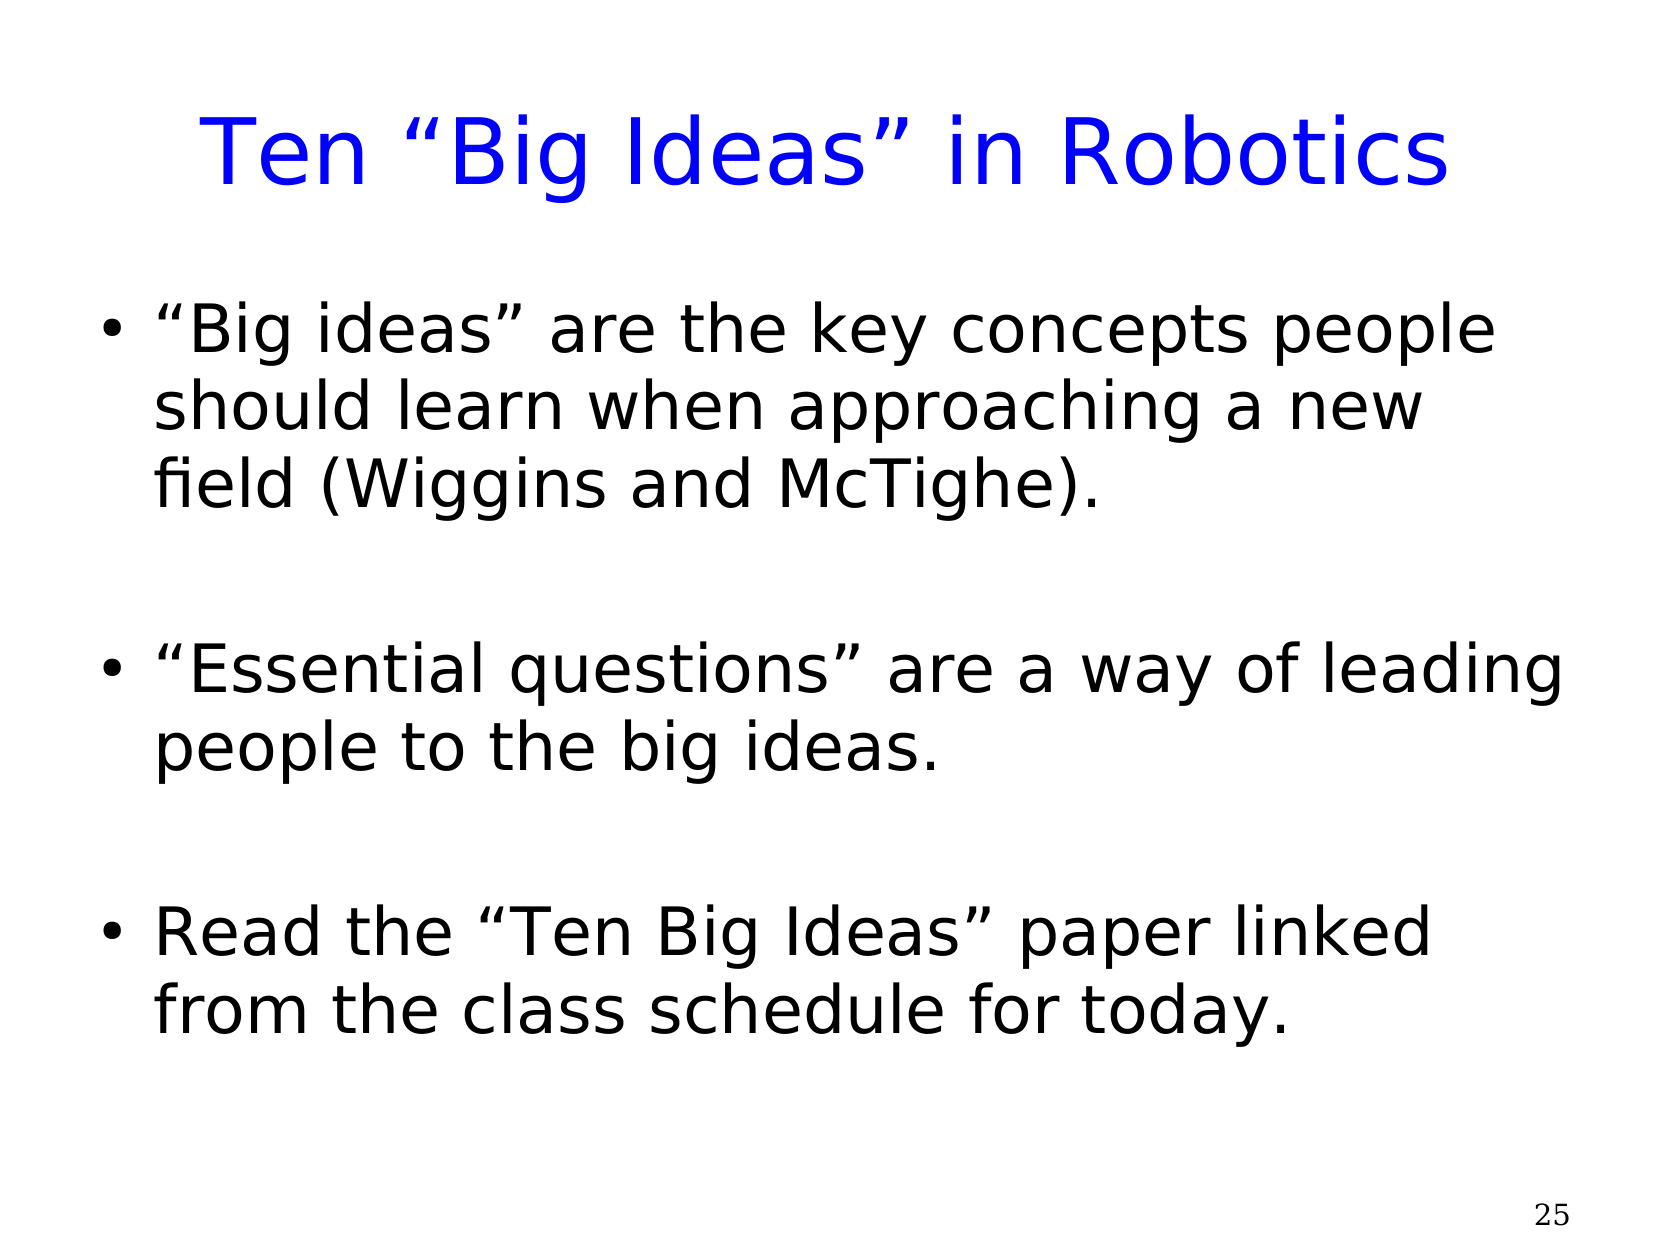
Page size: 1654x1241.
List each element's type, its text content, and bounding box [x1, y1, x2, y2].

list “Big ideas” are the key concepts people should learn when approaching a new field (Wiggins and McTighe). “Essential questions” are a way of leading people to the big ideas. Read the “Ten Big Ideas” paper linked from the class schedule for today. [82, 290, 1571, 1109]
title Ten “Big Ideas” in Robotics [82, 49, 1571, 257]
